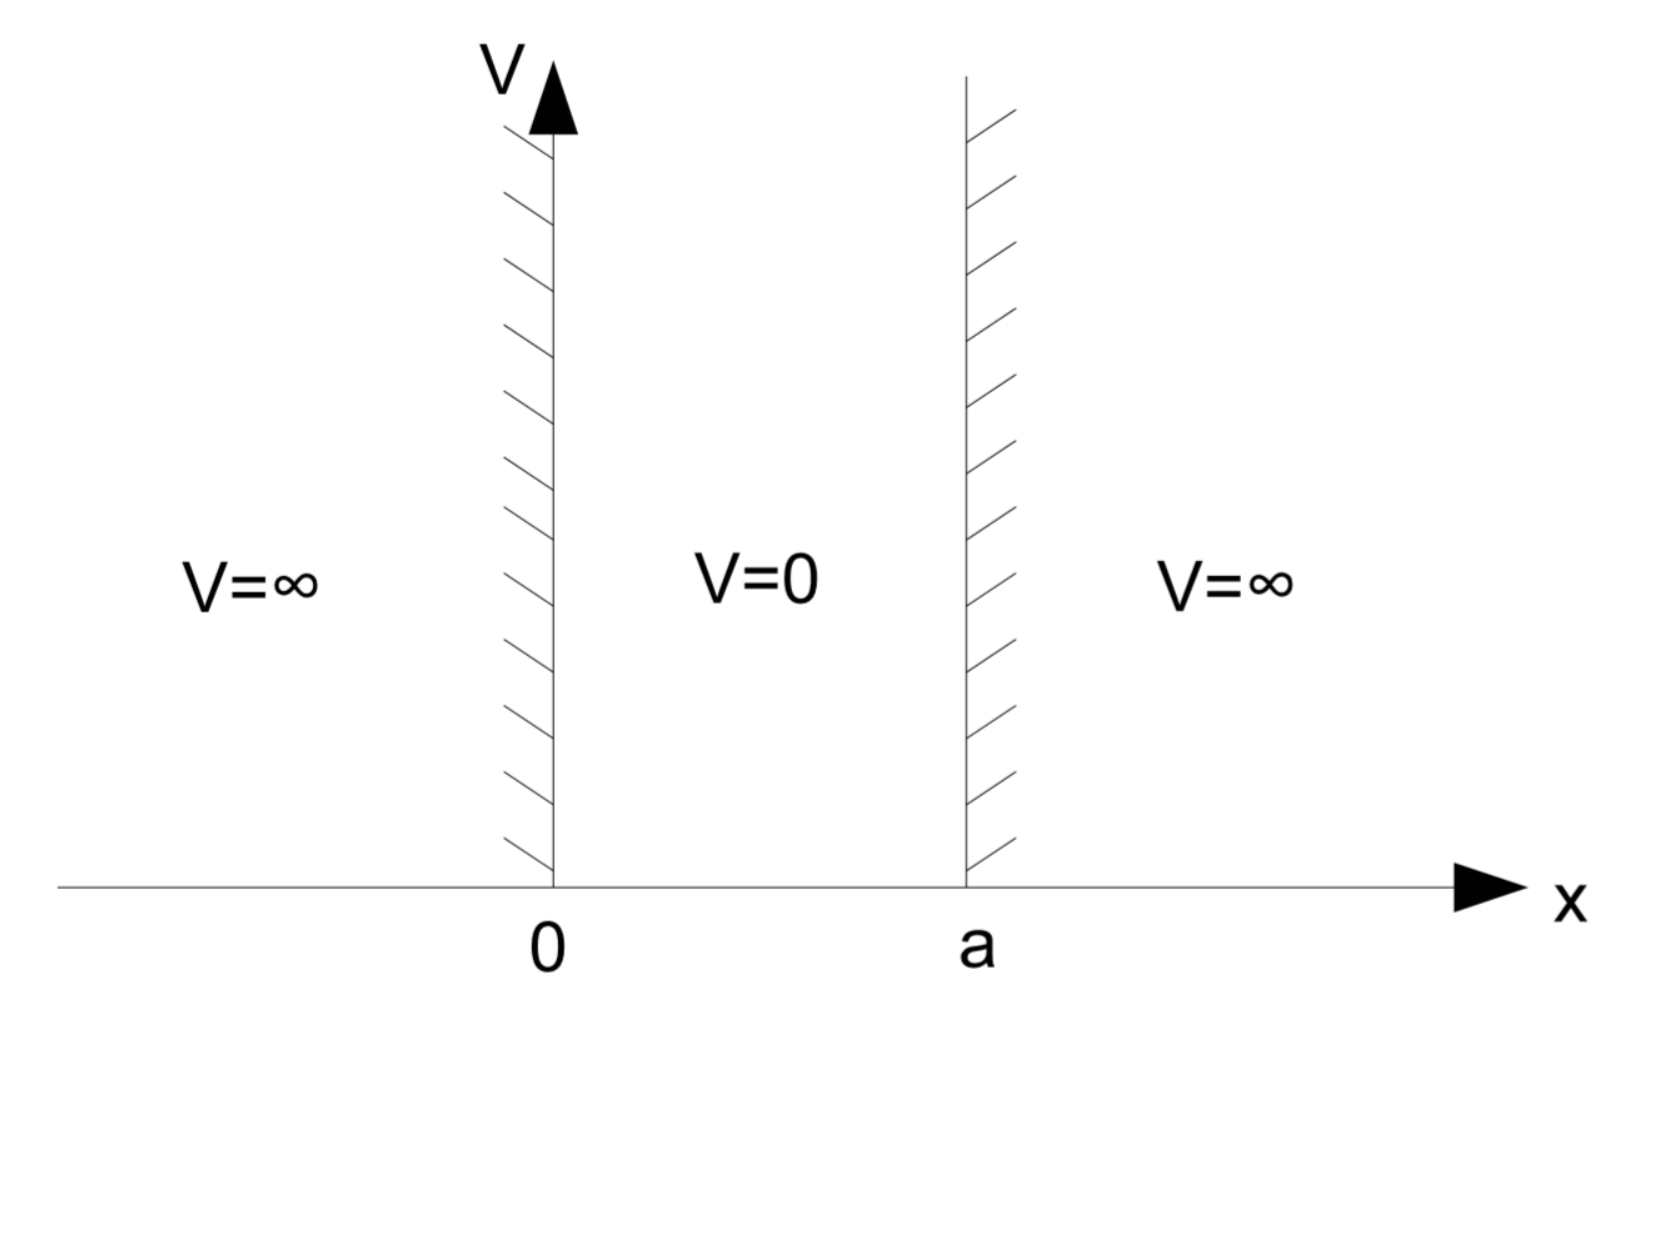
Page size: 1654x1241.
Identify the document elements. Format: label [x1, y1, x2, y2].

picture [8, 2, 1630, 1004]
